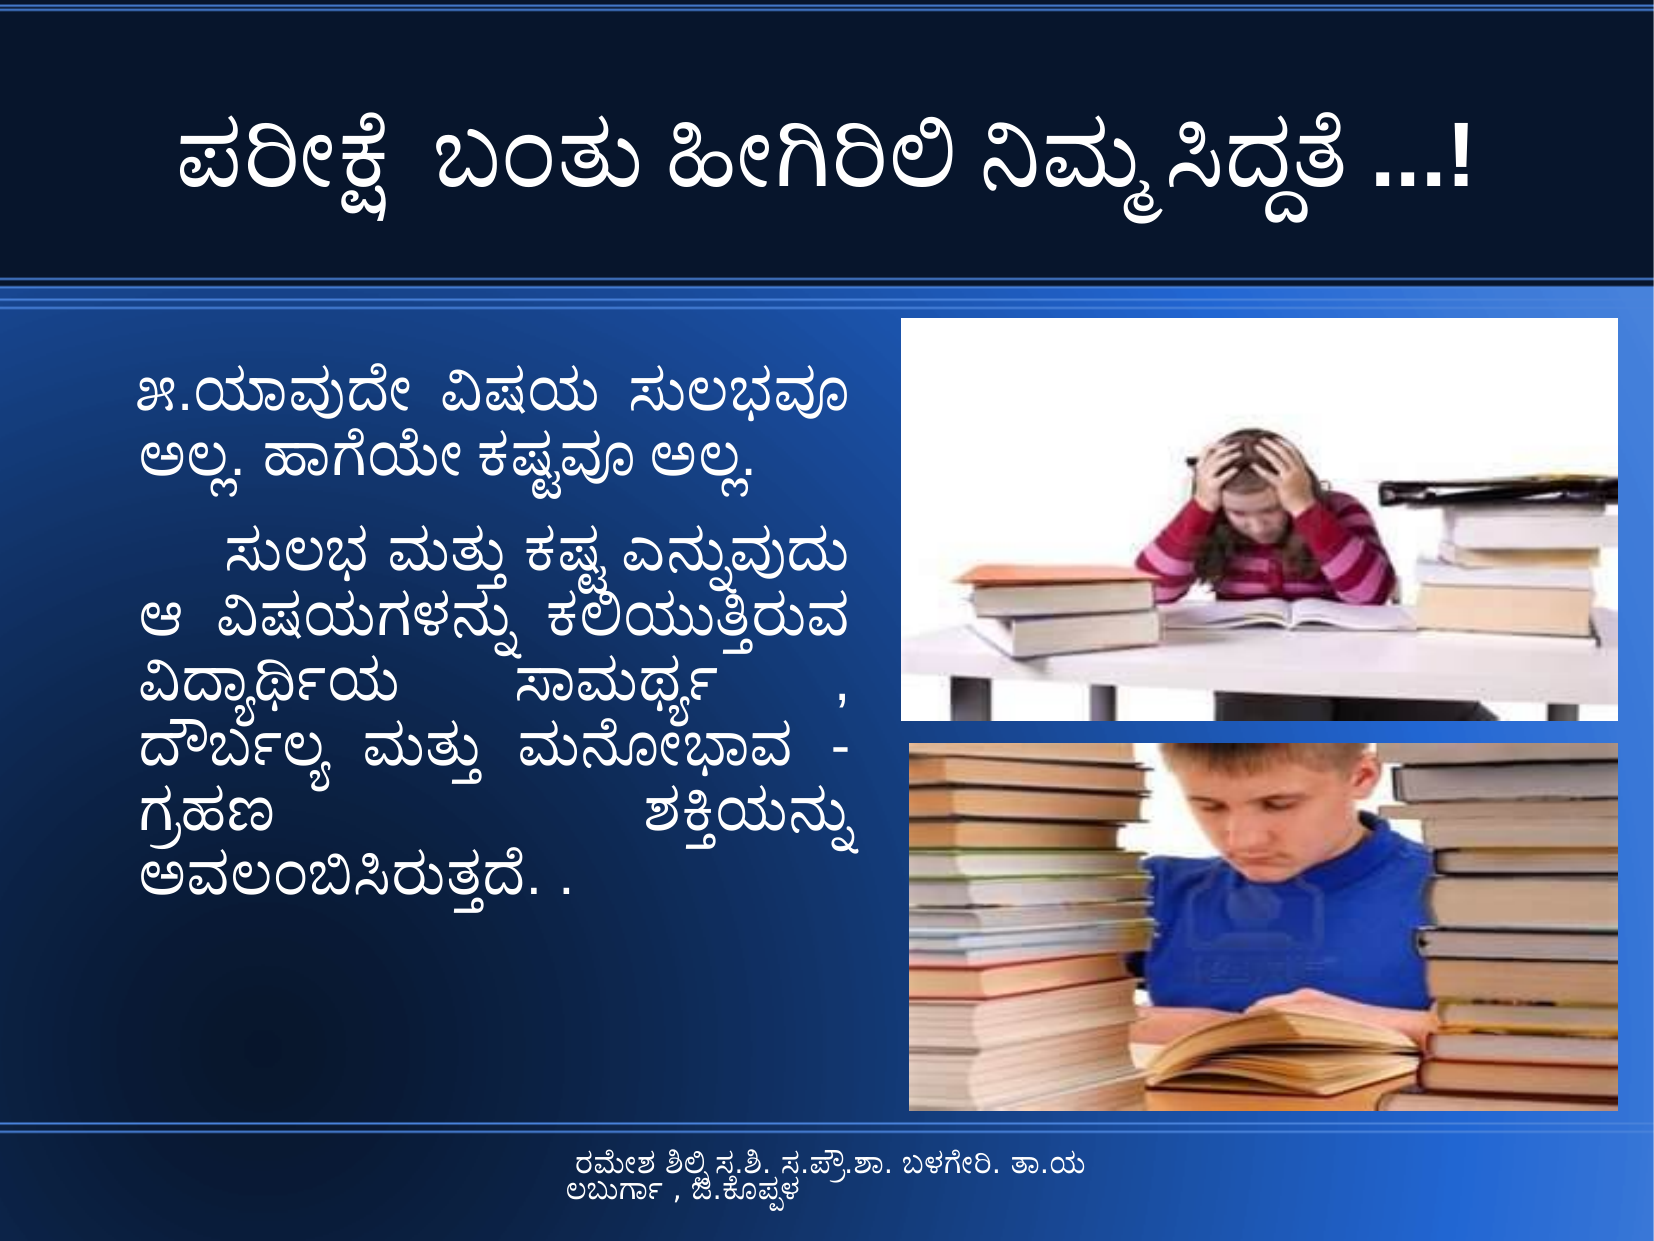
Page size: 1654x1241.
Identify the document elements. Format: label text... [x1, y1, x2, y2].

list ೫.ಯಾವುದೇ ವಿಷಯ ಸುಲಭವೂ ಅಲ್ಲ. ಹಾಗೆಯೇ ಕಷ್ಟವೂ ಅಲ್ಲ. ಸುಲಭ ಮತ್ತು ಕಷ್ಟ ಎನ್ನುವುದು ಆ ವಿಷಯಗಳನ್ನು ಕಲಿಯುತ್ತಿರುವ ವಿದ್ಯಾರ್ಥಿಯ ಸಾಮರ್ಥ್ಯ , ದೌರ್ಬಲ್ಯ ಮತ್ತು ಮನೋಭಾವ -ಗ್ರಹಣ ಶಕ್ತಿಯನ್ನು ಅವಲಂಬಿಸಿರುತ್ತದೆ. . [82, 355, 851, 1107]
title ಪರೀಕ್ಷೆ ಬಂತು ಹೀಗಿರಿಲಿ ನಿಮ್ಮ ಸಿದ್ದತೆ ...! [82, 49, 1571, 257]
picture [0, 0, 1654, 1241]
